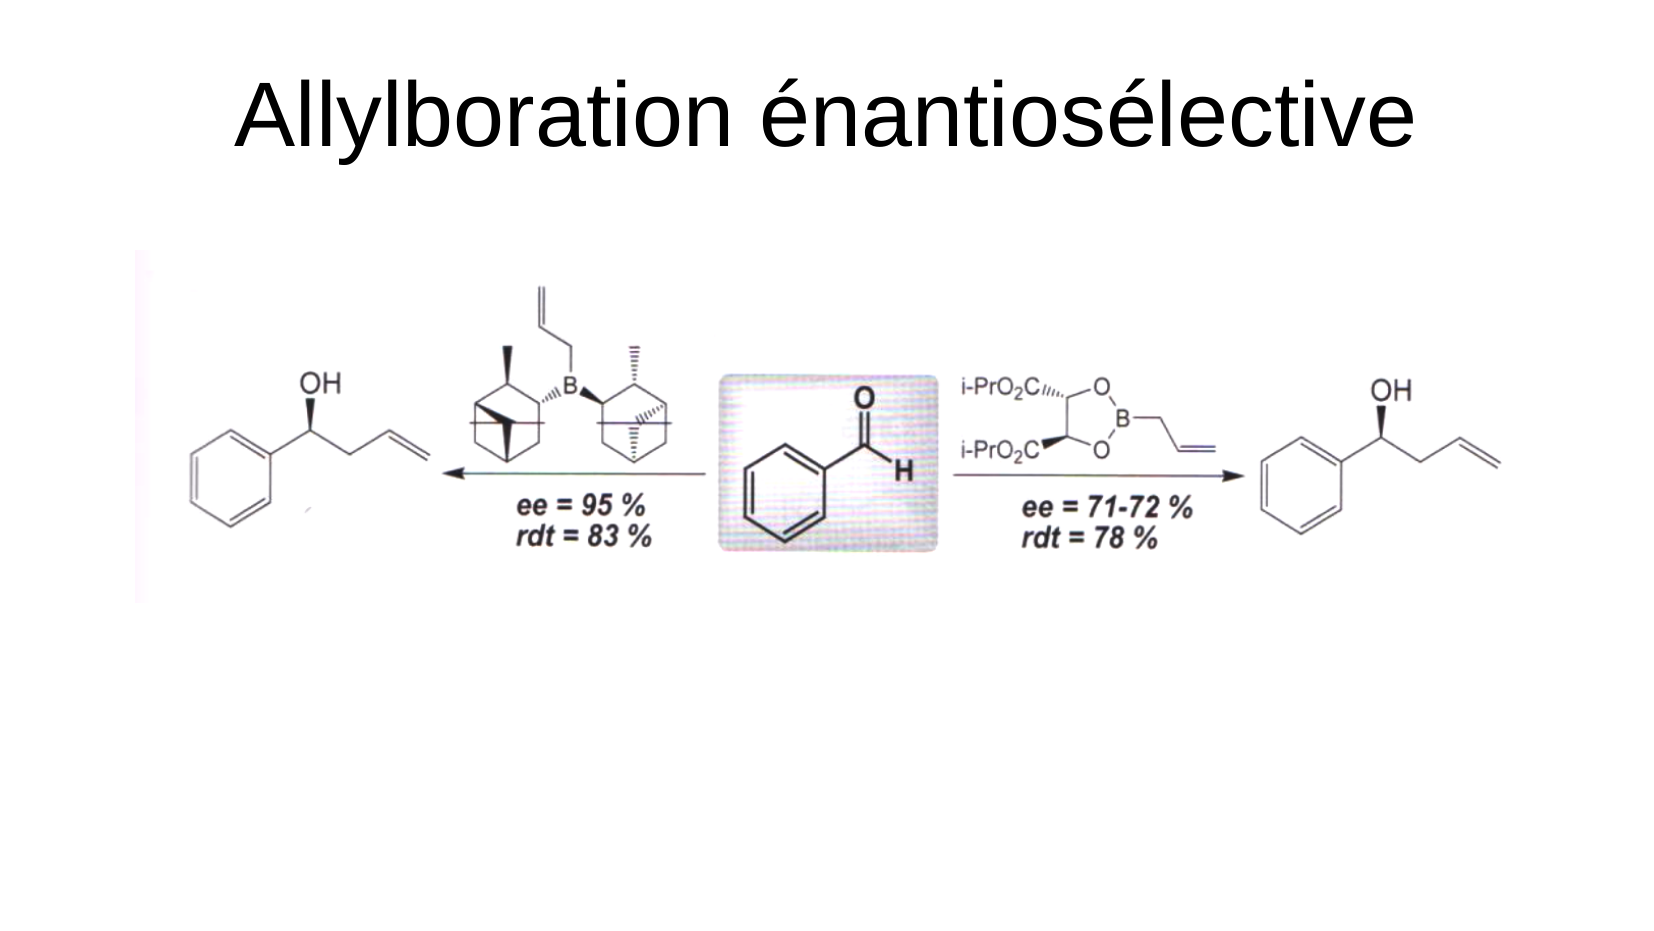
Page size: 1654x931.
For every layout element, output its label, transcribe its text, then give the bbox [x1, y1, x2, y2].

title Allylboration énantiosélective [82, 37, 1571, 193]
picture [135, 250, 1560, 603]
